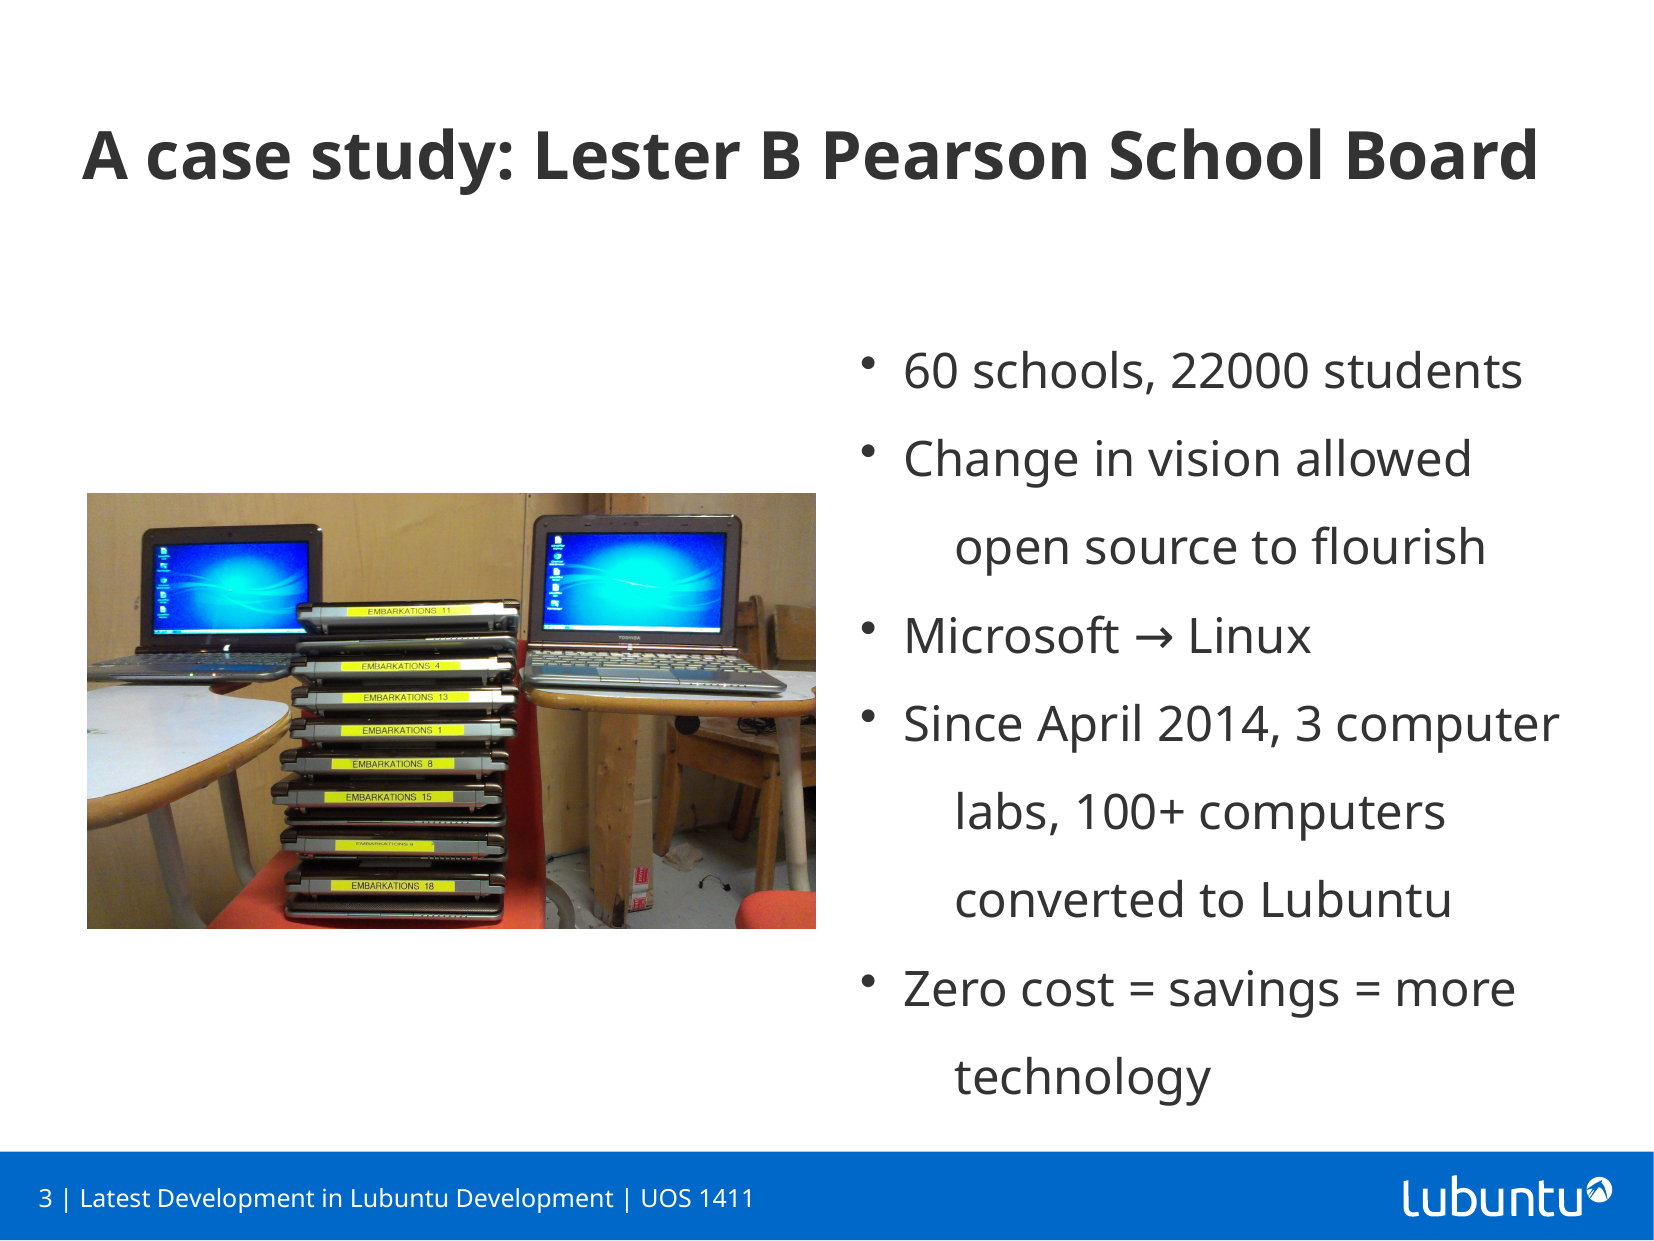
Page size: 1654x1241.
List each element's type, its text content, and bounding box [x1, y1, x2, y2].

title A case study: Lester B Pearson School Board [82, 49, 1571, 257]
list 60 schools, 22000 students Change in vision allowed open source to flourish Microsoft → Linux Since April 2014, 3 computer labs, 100+ computers converted to Lubuntu Zero cost = savings = more technology [851, 301, 1580, 1121]
picture [87, 493, 816, 929]
